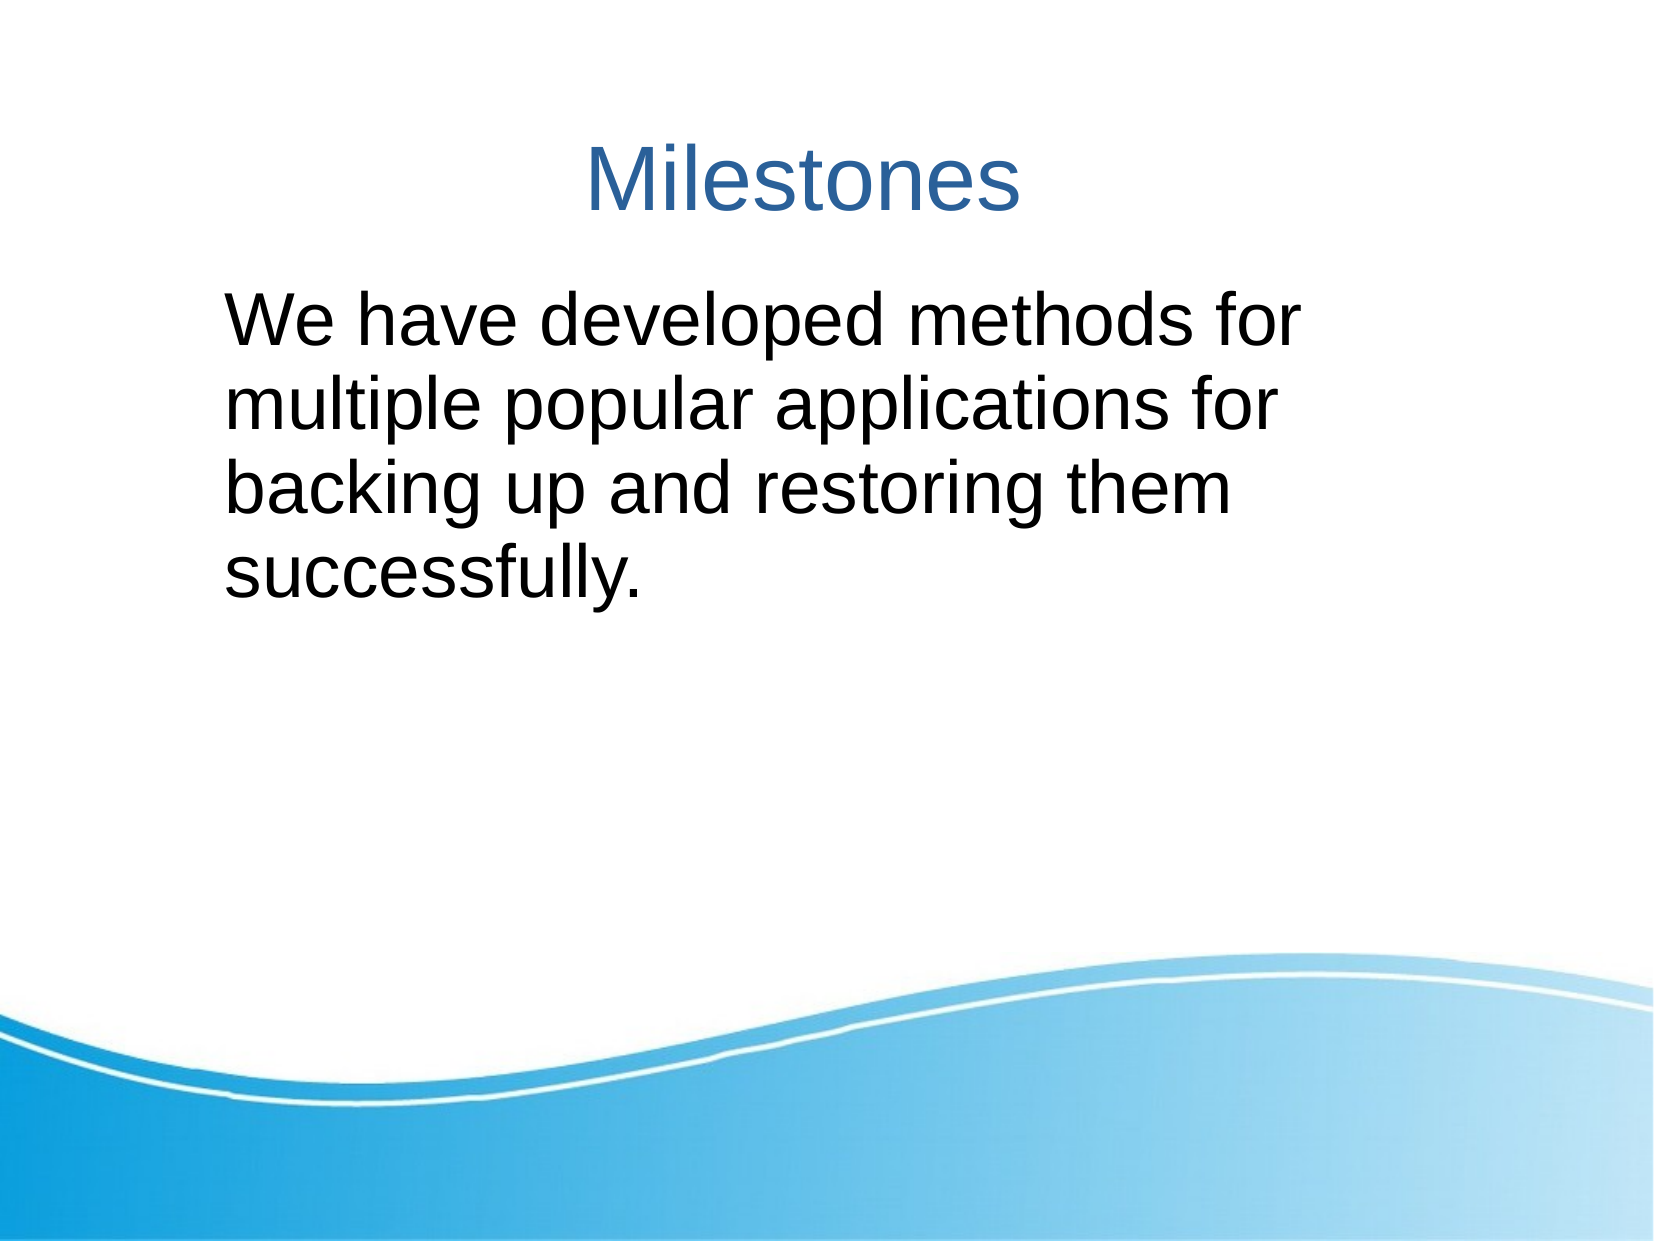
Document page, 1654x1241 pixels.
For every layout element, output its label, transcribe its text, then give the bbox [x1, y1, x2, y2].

picture [0, 952, 1654, 1241]
text_box We have developed methods for multiple popular applications for backing up and restoring them successfully. [210, 270, 1366, 956]
title Milestones [60, 75, 1549, 283]
